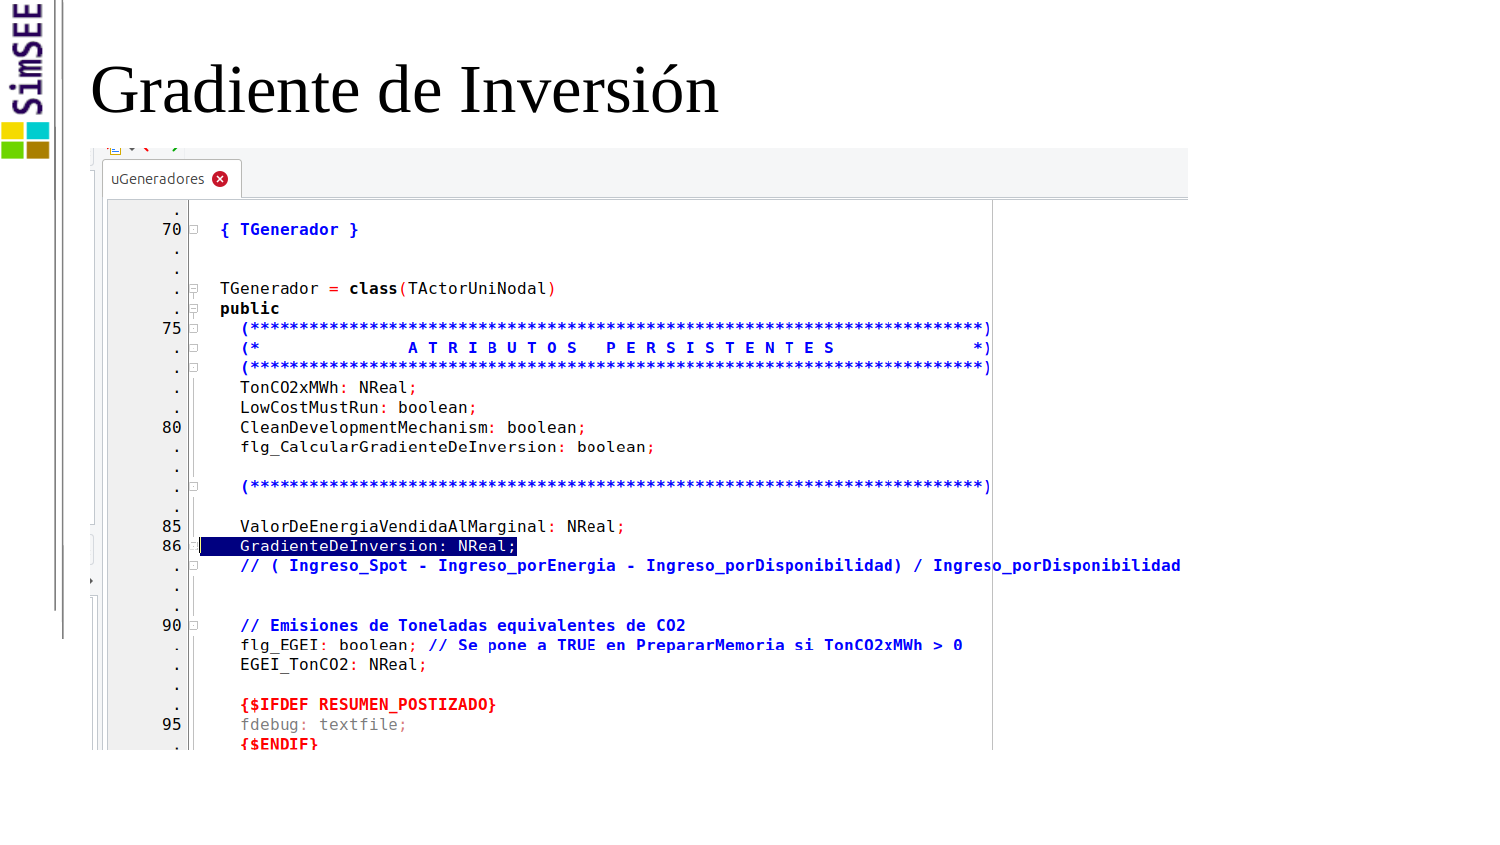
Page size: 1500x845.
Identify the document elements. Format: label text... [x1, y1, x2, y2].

picture [90, 148, 1188, 751]
picture [0, 3, 52, 116]
title Gradiente de Inversión [75, 15, 781, 156]
picture [0, 121, 51, 160]
